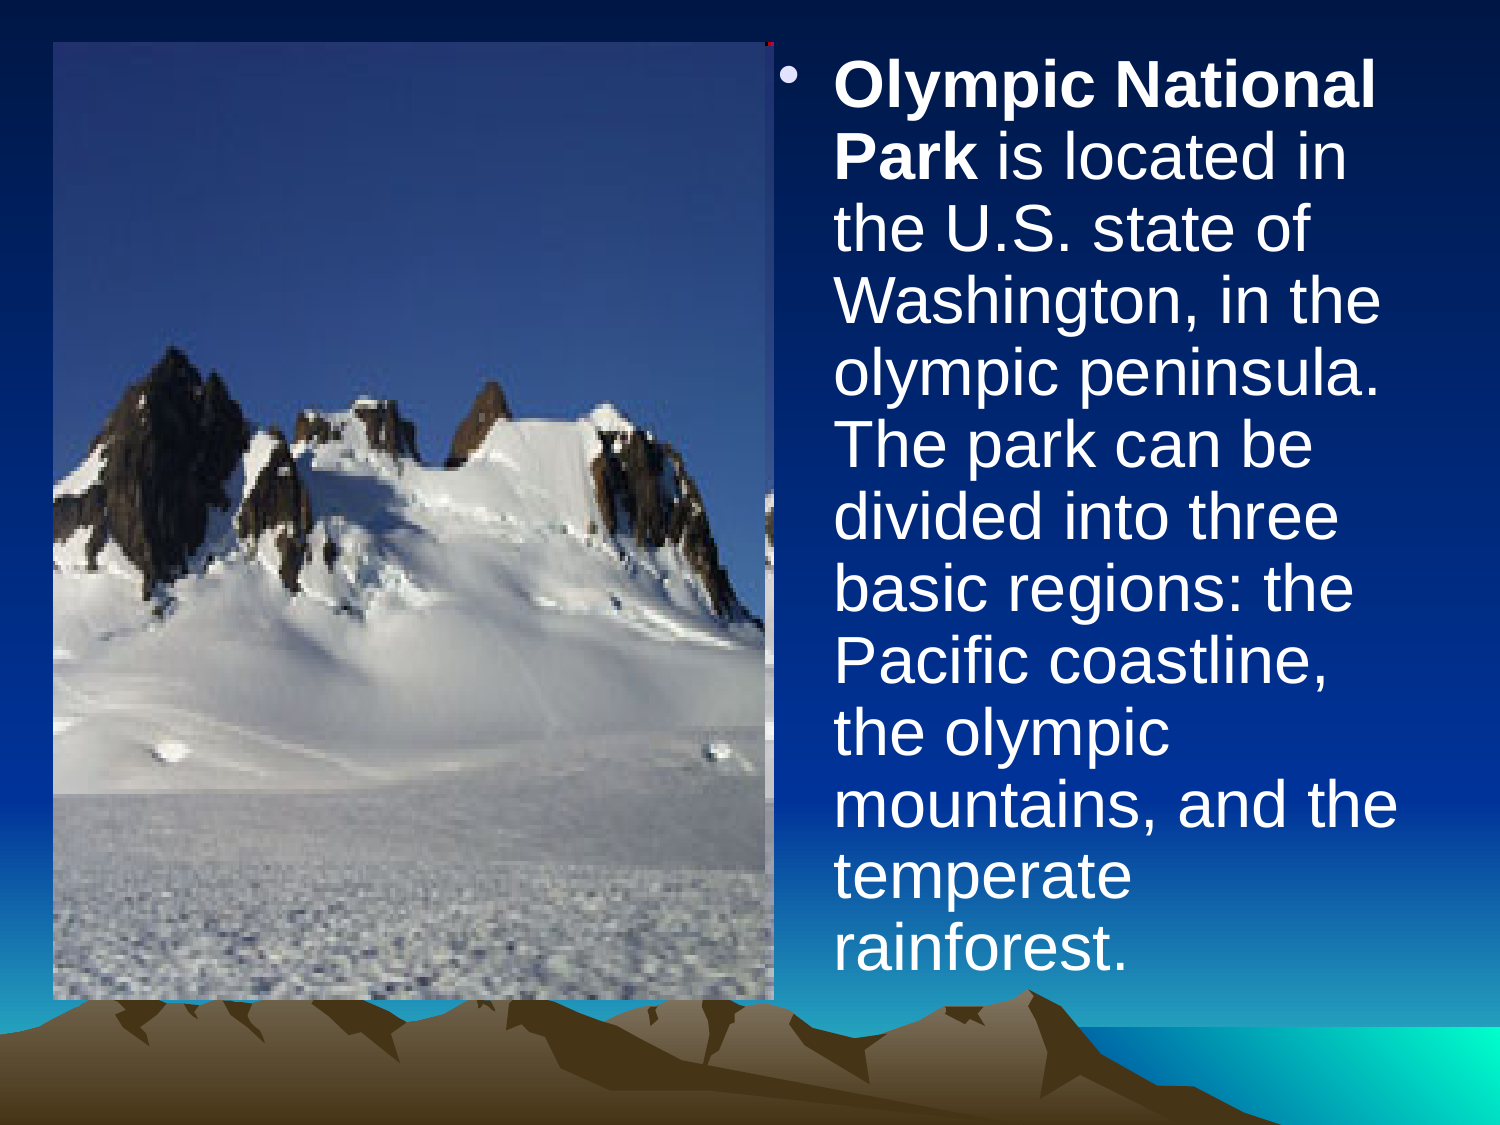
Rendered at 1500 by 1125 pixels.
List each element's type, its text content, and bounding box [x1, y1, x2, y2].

list Olympic National Park is located in the U.S. state of Washington, in the olympic peninsula. The park can be divided into three basic regions: the Pacific coastline, the olympic mountains, and the temperate rainforest. [762, 42, 1425, 1000]
picture [53, 42, 762, 1000]
